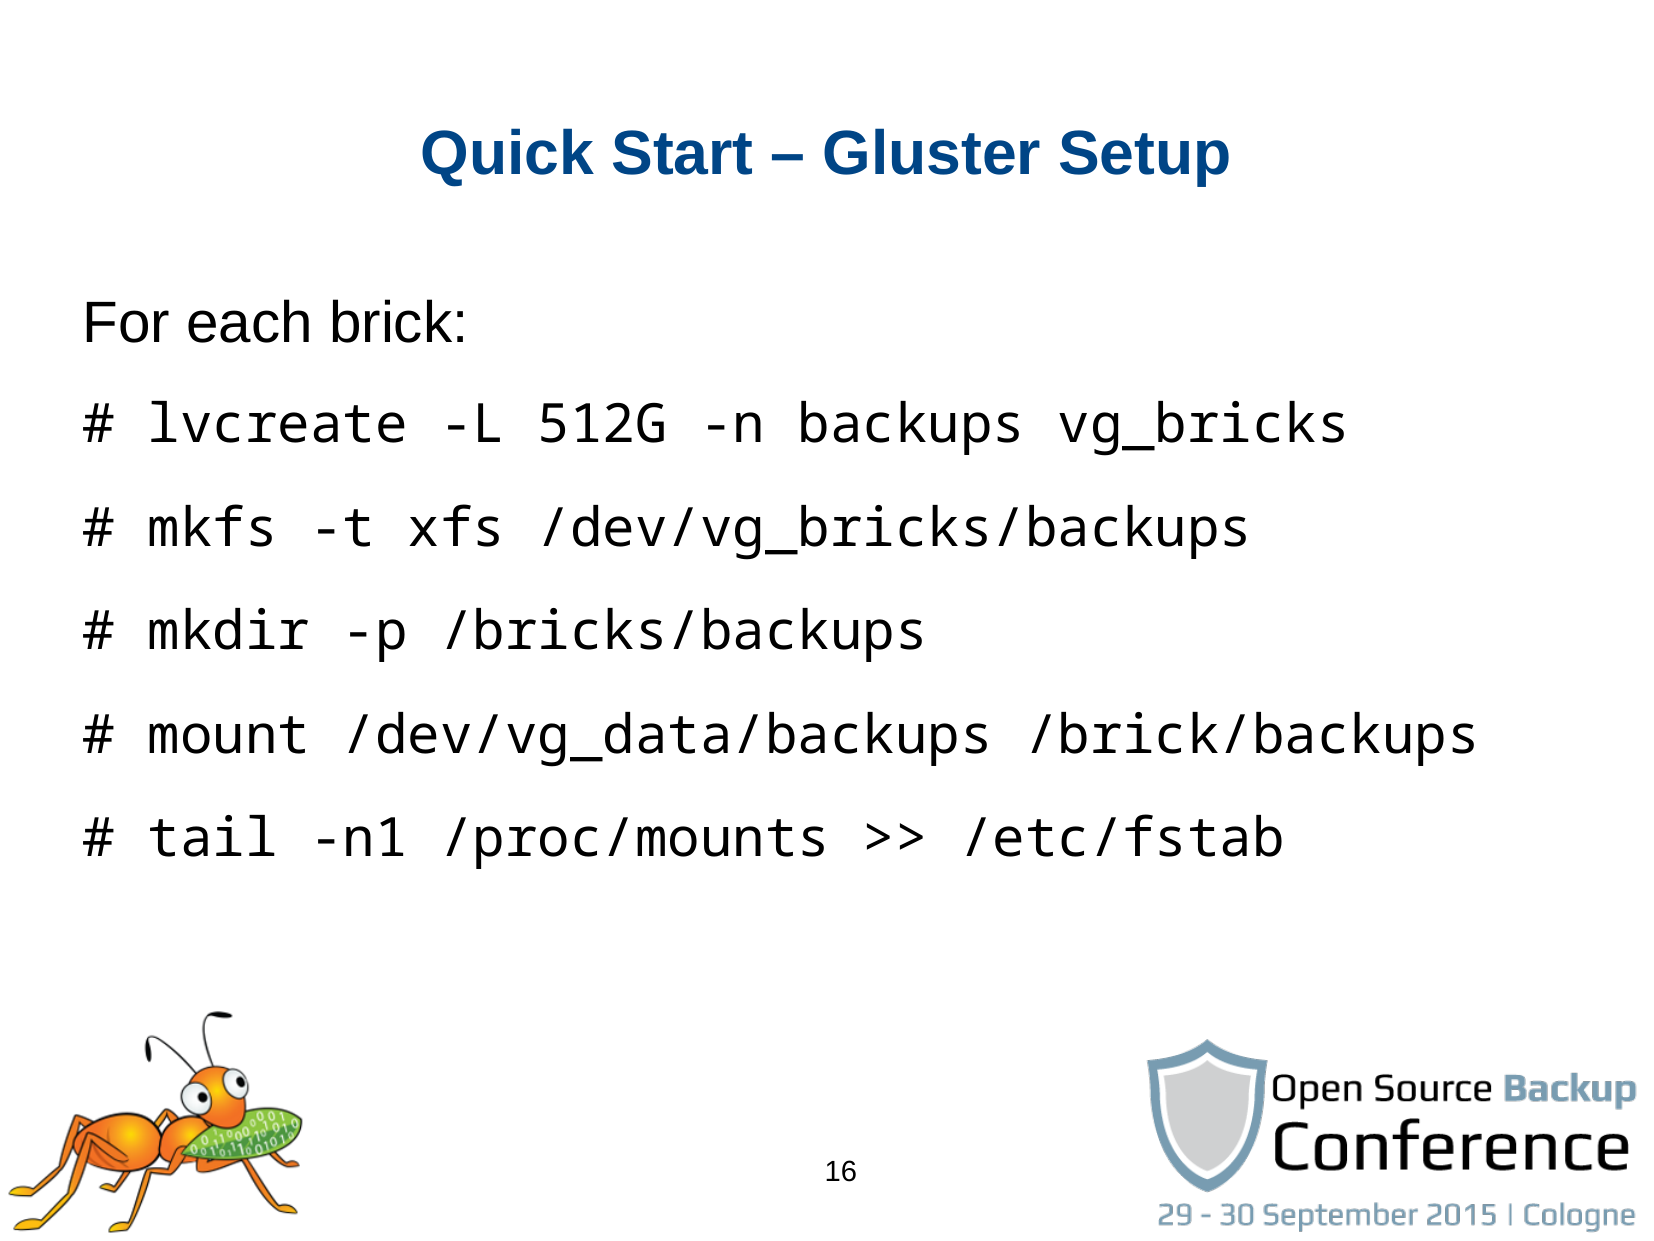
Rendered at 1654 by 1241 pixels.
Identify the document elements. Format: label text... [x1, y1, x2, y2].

list For each brick: # lvcreate -L 512G -n backups vg_bricks # mkfs -t xfs /dev/vg_bricks/backups # mkdir -p /bricks/backups # mount /dev/vg_data/backups /brick/backups # tail -n1 /proc/mounts >> /etc/fstab [82, 290, 1571, 1010]
picture [1132, 1033, 1654, 1241]
picture [5, 1009, 306, 1235]
title Quick Start – Gluster Setup [82, 49, 1571, 257]
